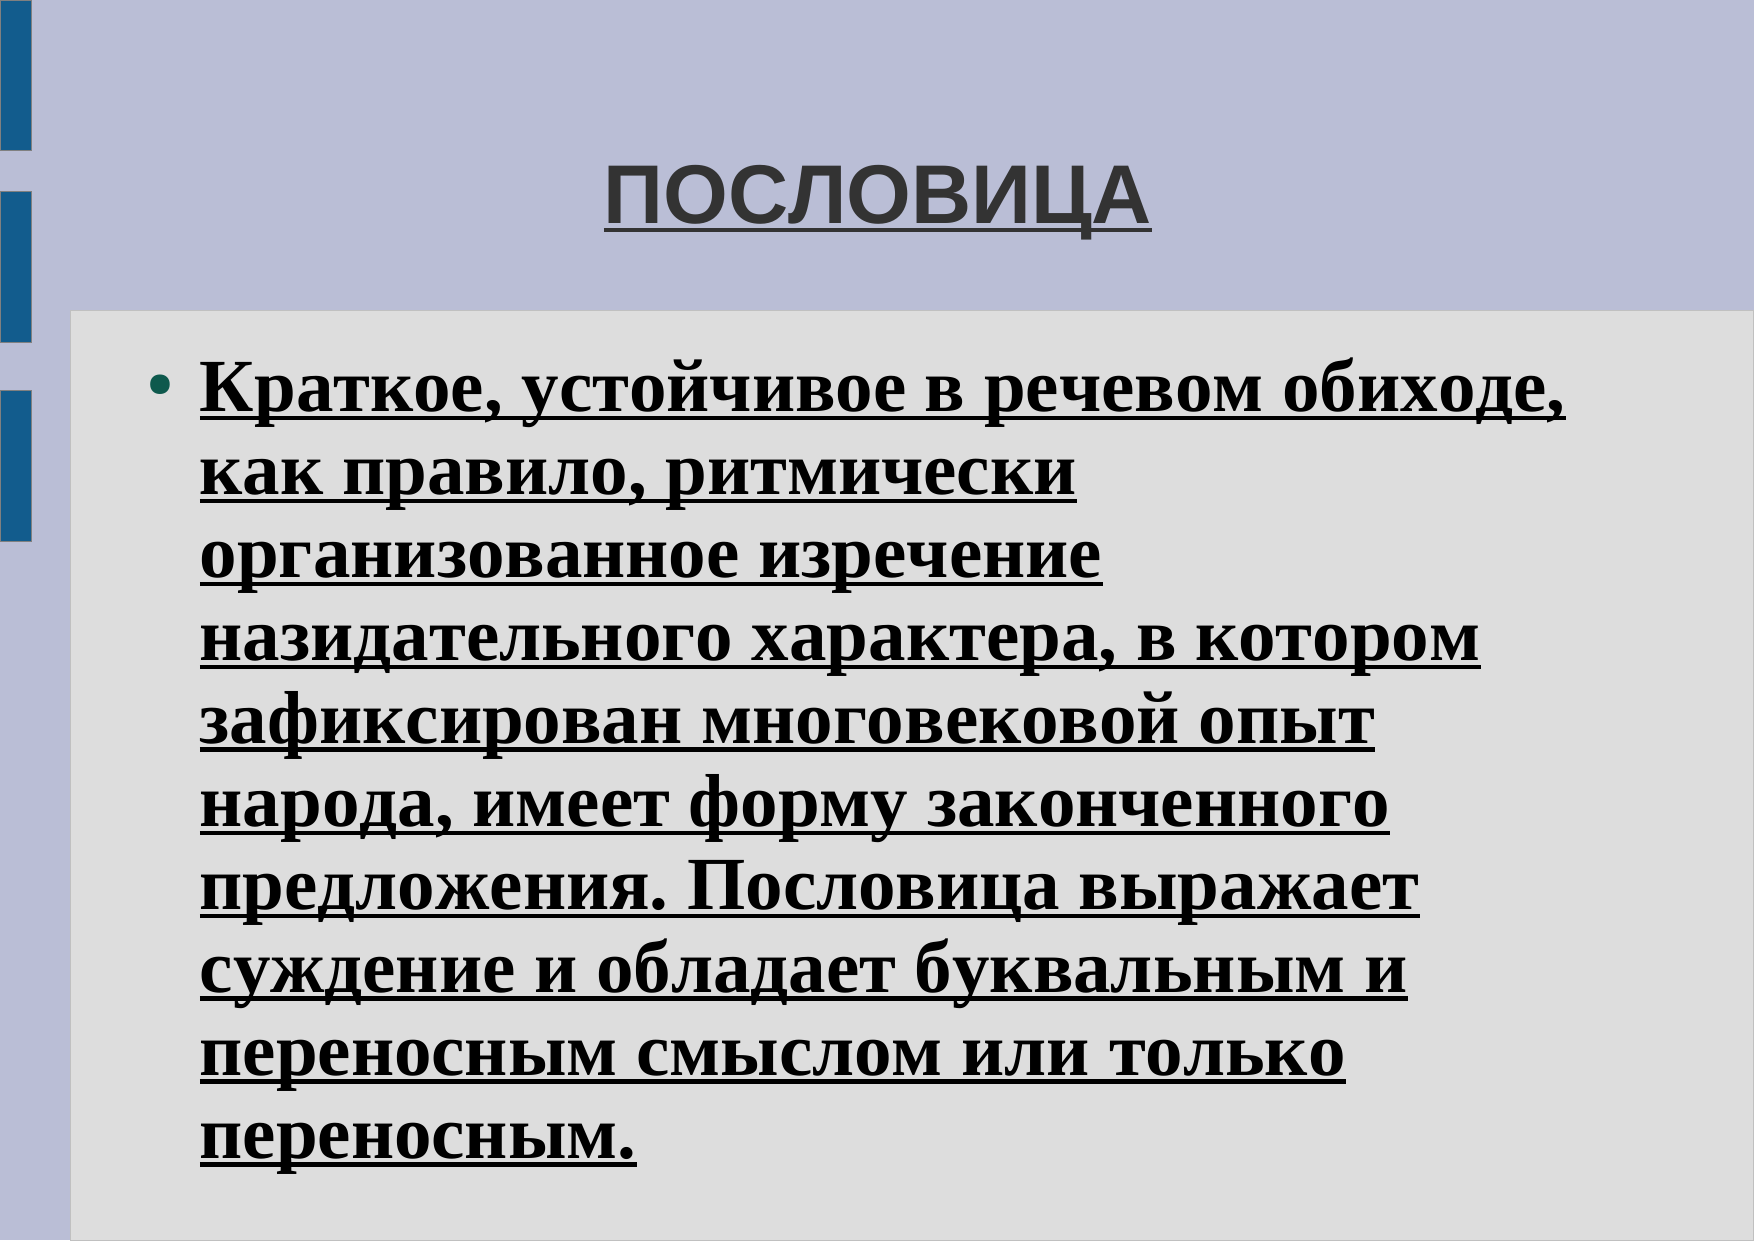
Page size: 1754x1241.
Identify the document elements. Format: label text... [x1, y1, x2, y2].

list Краткое, устойчивое в речевом обиходе, как правило, ритмически организованное изречение назидательного характера, в котором зафиксирован многовековой опыт народа, имеет форму законченного предложения. Пословица выражает суждение и обладает буквальным и переносным смыслом или только переносным. [128, 344, 1627, 1175]
title ПОСЛОВИЦА [128, 91, 1627, 299]
